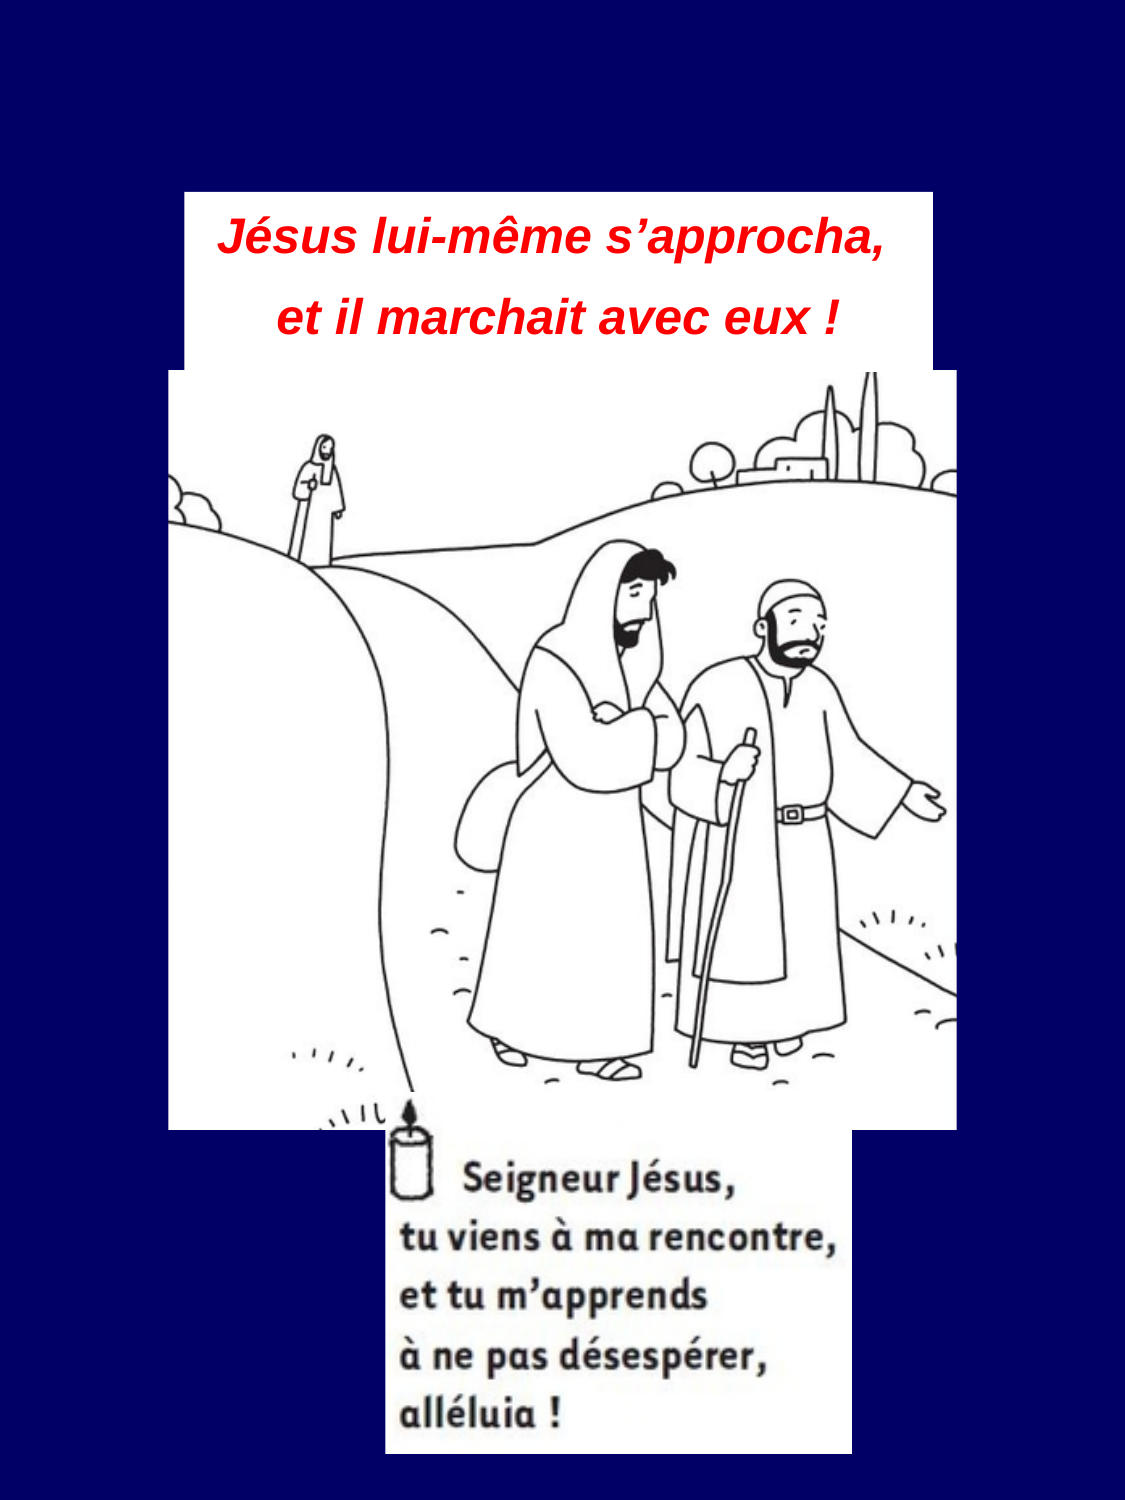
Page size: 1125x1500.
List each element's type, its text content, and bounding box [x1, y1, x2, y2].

text_box Jésus lui-même s’approcha, et il marchait avec eux ! [184, 191, 933, 372]
picture [168, 370, 957, 1454]
